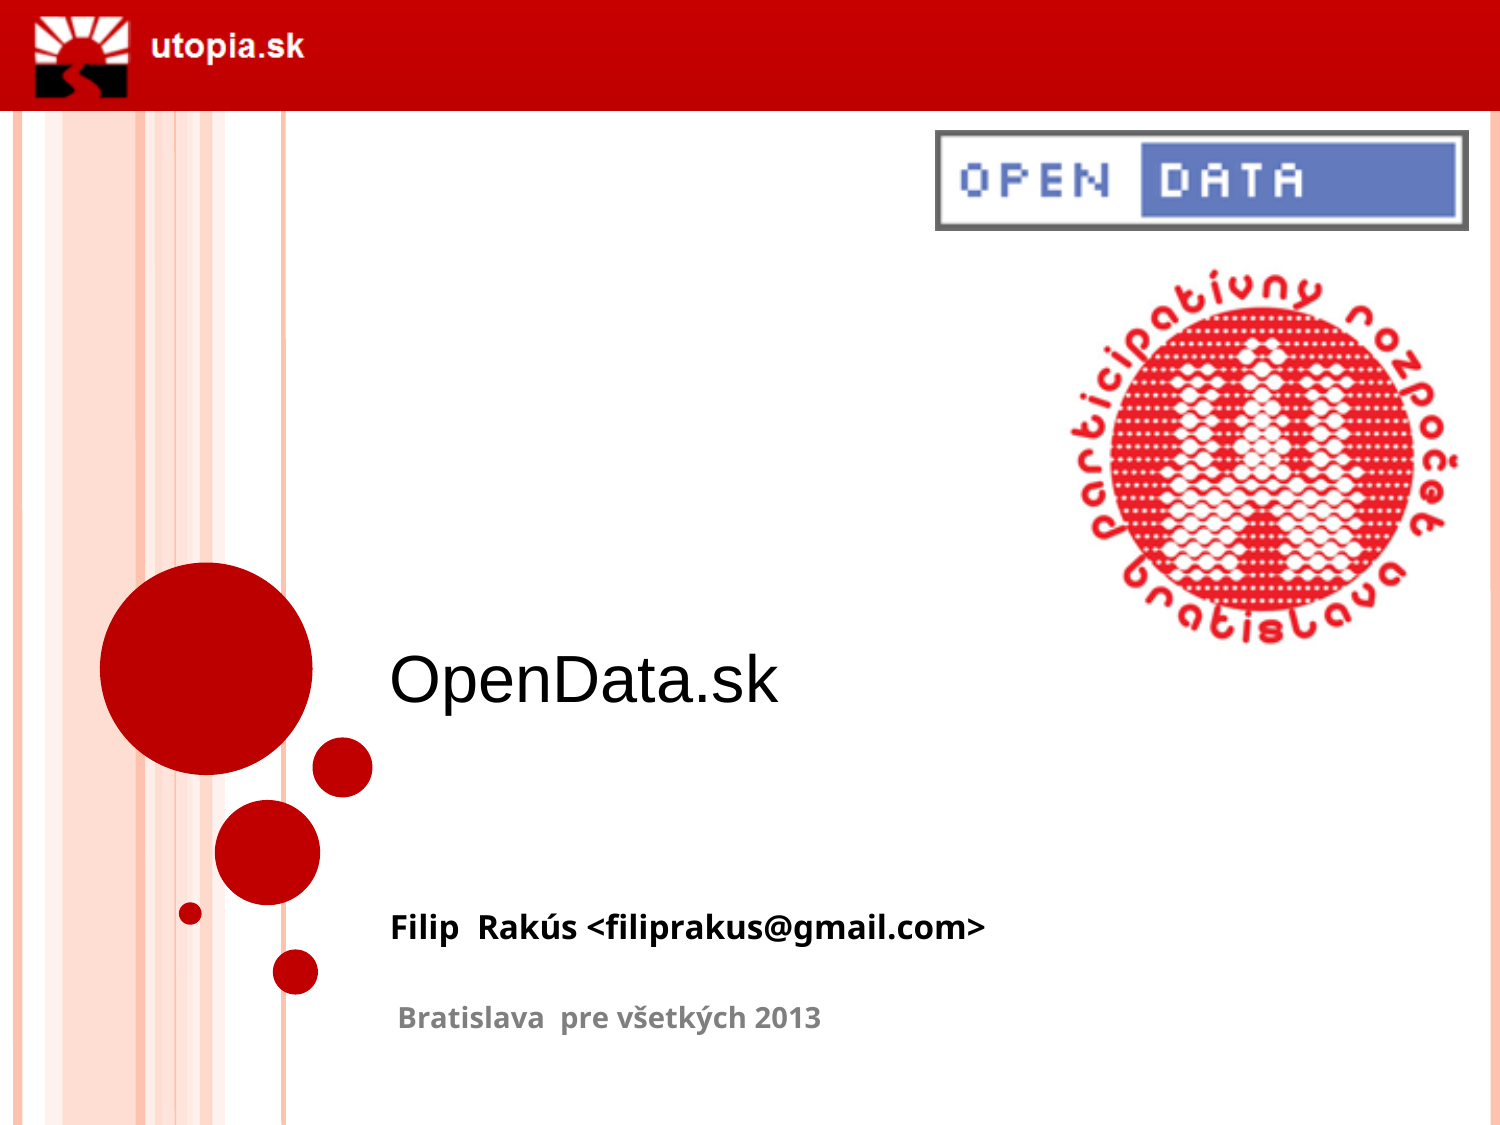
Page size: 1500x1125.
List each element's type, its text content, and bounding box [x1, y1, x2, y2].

picture [1056, 252, 1469, 666]
picture [935, 130, 1469, 231]
picture [0, 0, 1500, 111]
text_box OpenData.sk [374, 412, 1388, 724]
text_box Filip Rakús <filiprakus@gmail.com> Bratislava pre všetkých 2013 [374, 800, 1388, 1026]
